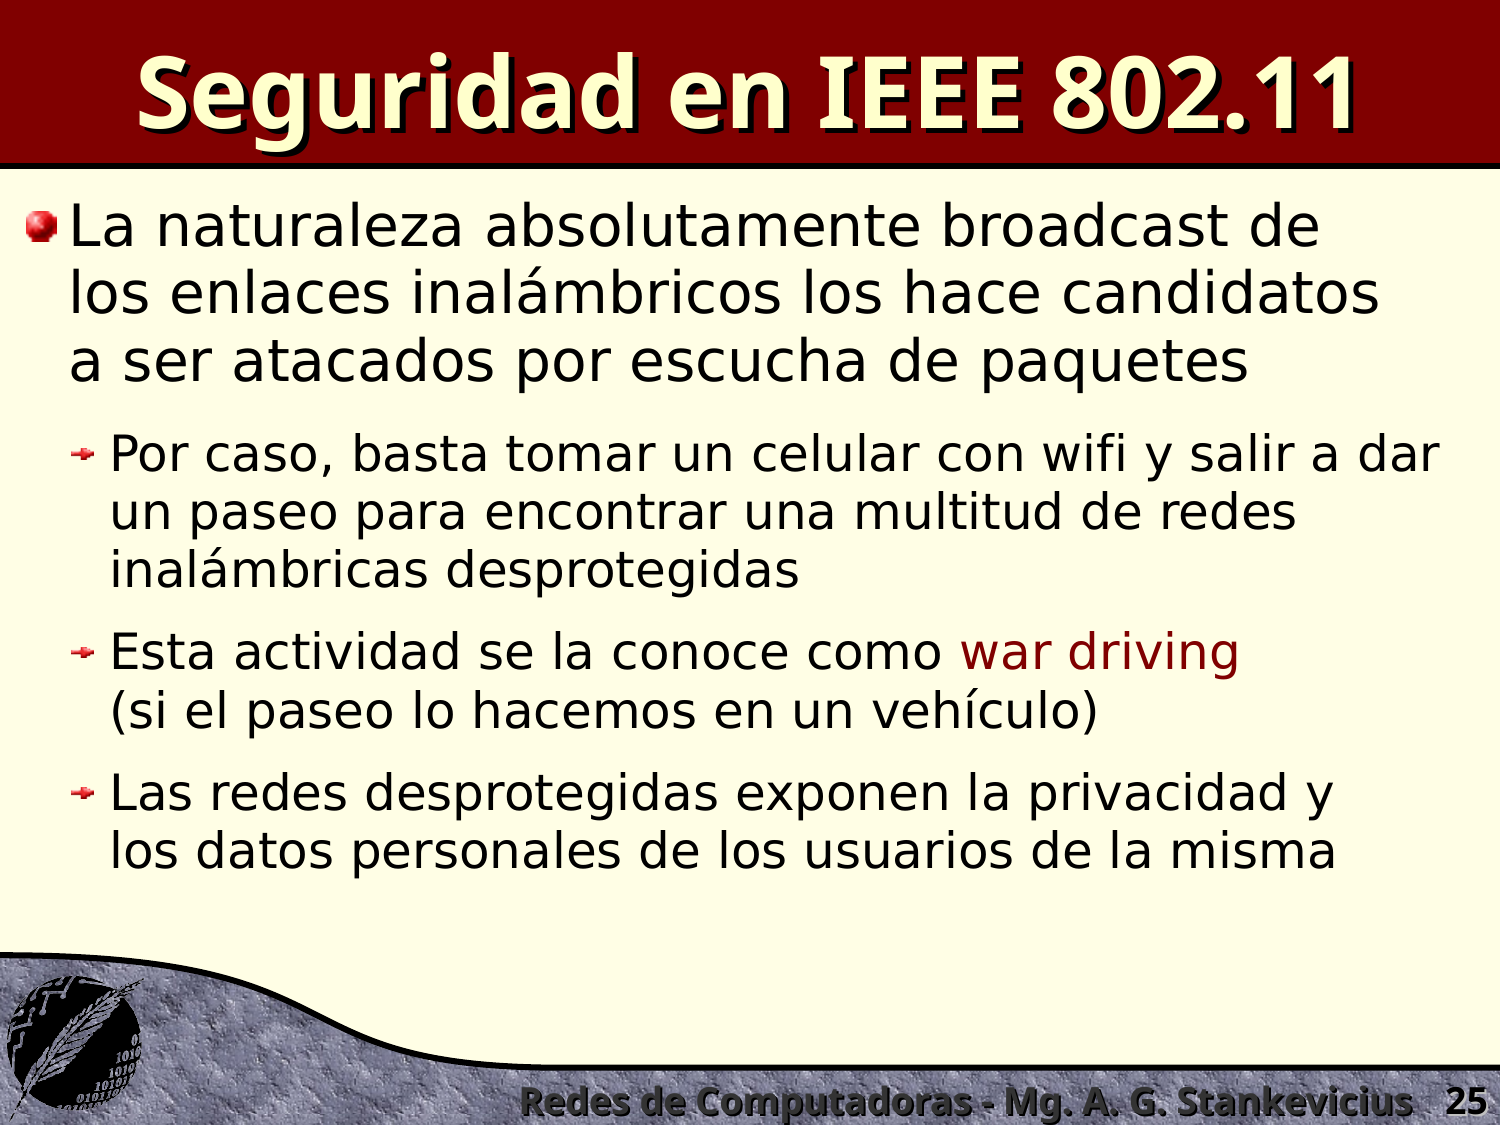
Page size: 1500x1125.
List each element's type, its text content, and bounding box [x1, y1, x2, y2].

picture [790, 1100, 795, 1110]
list La naturaleza absolutamente broadcast de los enlaces inalámbricos los hace candidatos a ser atacados por escucha de paquetes Por caso, basta tomar un celular con wifi y salir a dar un paseo para encontrar una multitud de redes inalámbricas desprotegidas Esta actividad se la conoce como war driving (si el paseo lo hacemos en un vehículo) Las redes desprotegidas exponen la privacidad y los datos personales de los usuarios de la misma [11, 192, 1486, 880]
picture [1047, 1100, 1054, 1110]
title Seguridad en IEEE 802.11 [15, 5, 1485, 160]
picture [0, 959, 1500, 1125]
